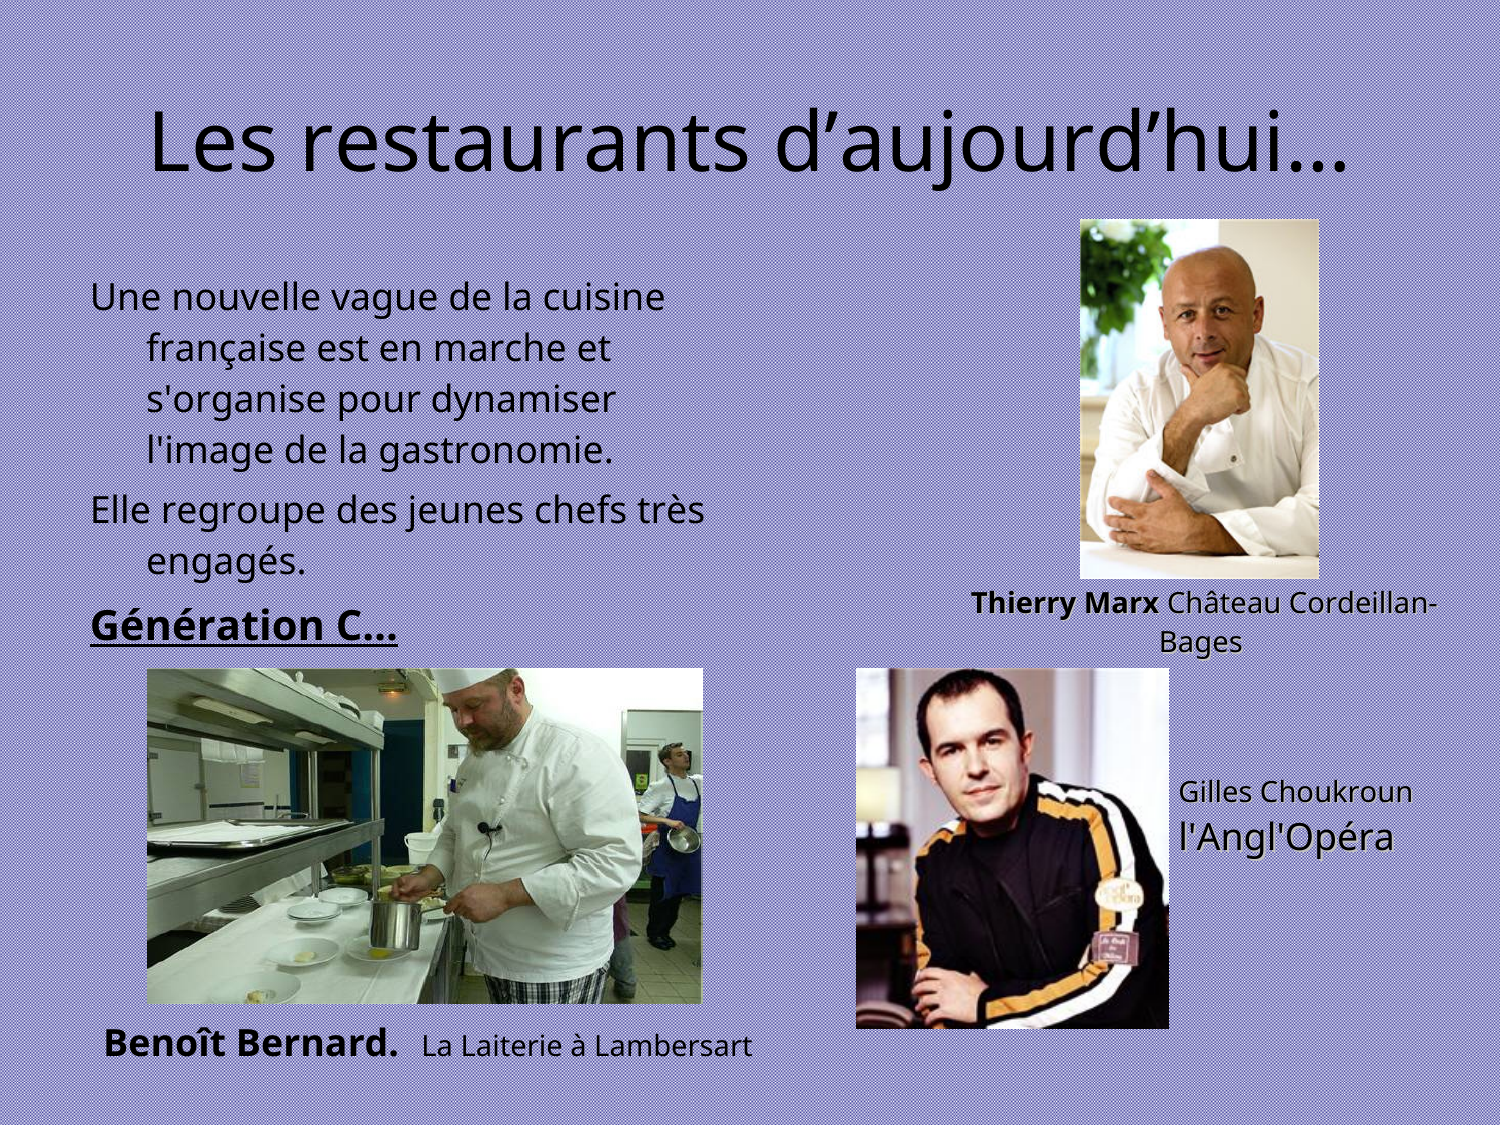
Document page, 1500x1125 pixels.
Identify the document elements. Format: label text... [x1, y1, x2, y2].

picture [0, 0, 1500, 1125]
list Une nouvelle vague de la cuisine française est en marche et s'organise pour dynamiser l'image de la gastronomie. Elle regroupe des jeunes chefs très engagés. Génération C… [75, 262, 738, 1006]
text_box Thierry Marx Château Cordeillan-Bages [950, 574, 1459, 670]
text_box Benoît Bernard. La Laiterie à Lambersart [88, 960, 786, 1090]
title Les restaurants d’aujourd’hui… [75, 45, 1426, 233]
text_box Gilles Choukroun l'Angl'Opéra [1163, 763, 1436, 870]
